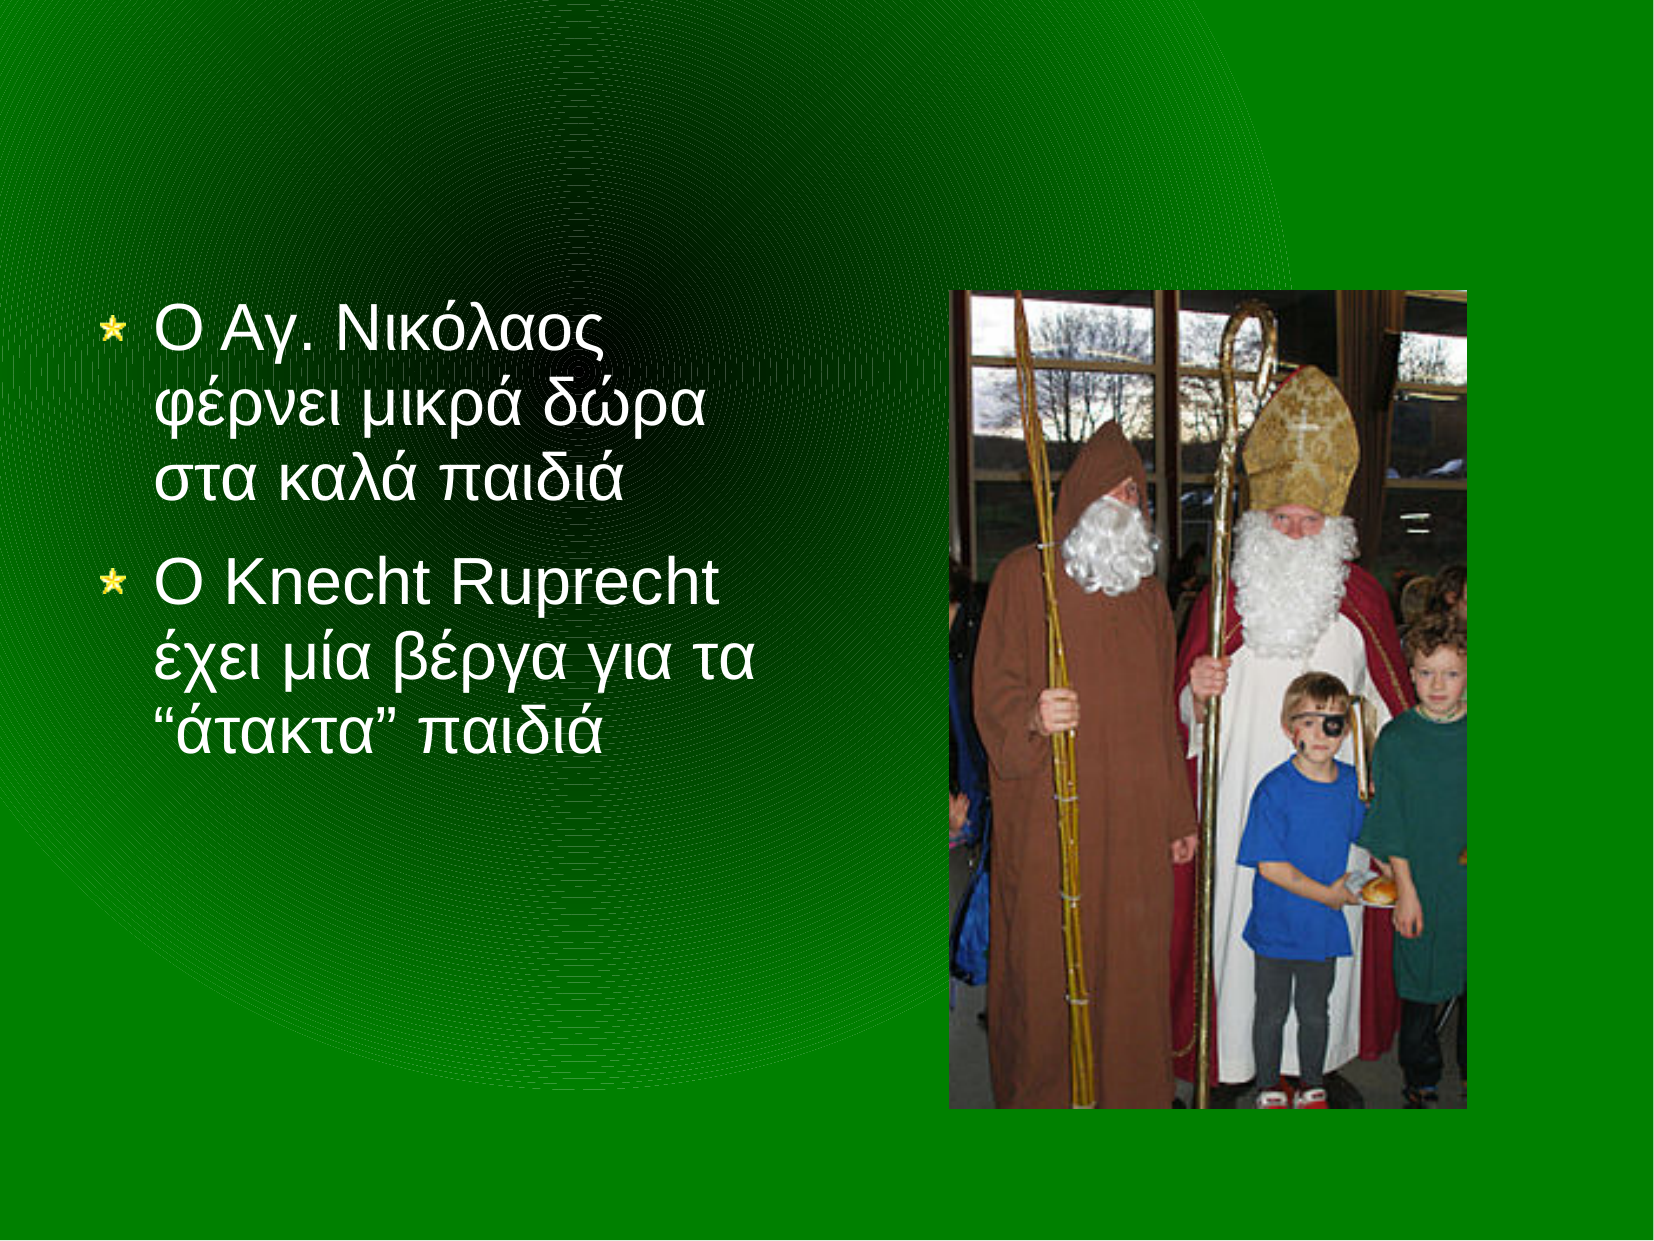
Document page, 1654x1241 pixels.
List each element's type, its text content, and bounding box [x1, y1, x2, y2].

list O Aγ. Νικόλαος φέρνει μικρά δώρα στα καλά παιδιά Ο Knecht Ruprecht έχει μία βέργα για τα “άτακτα” παιδιά [82, 290, 809, 1109]
picture [949, 290, 1467, 1109]
